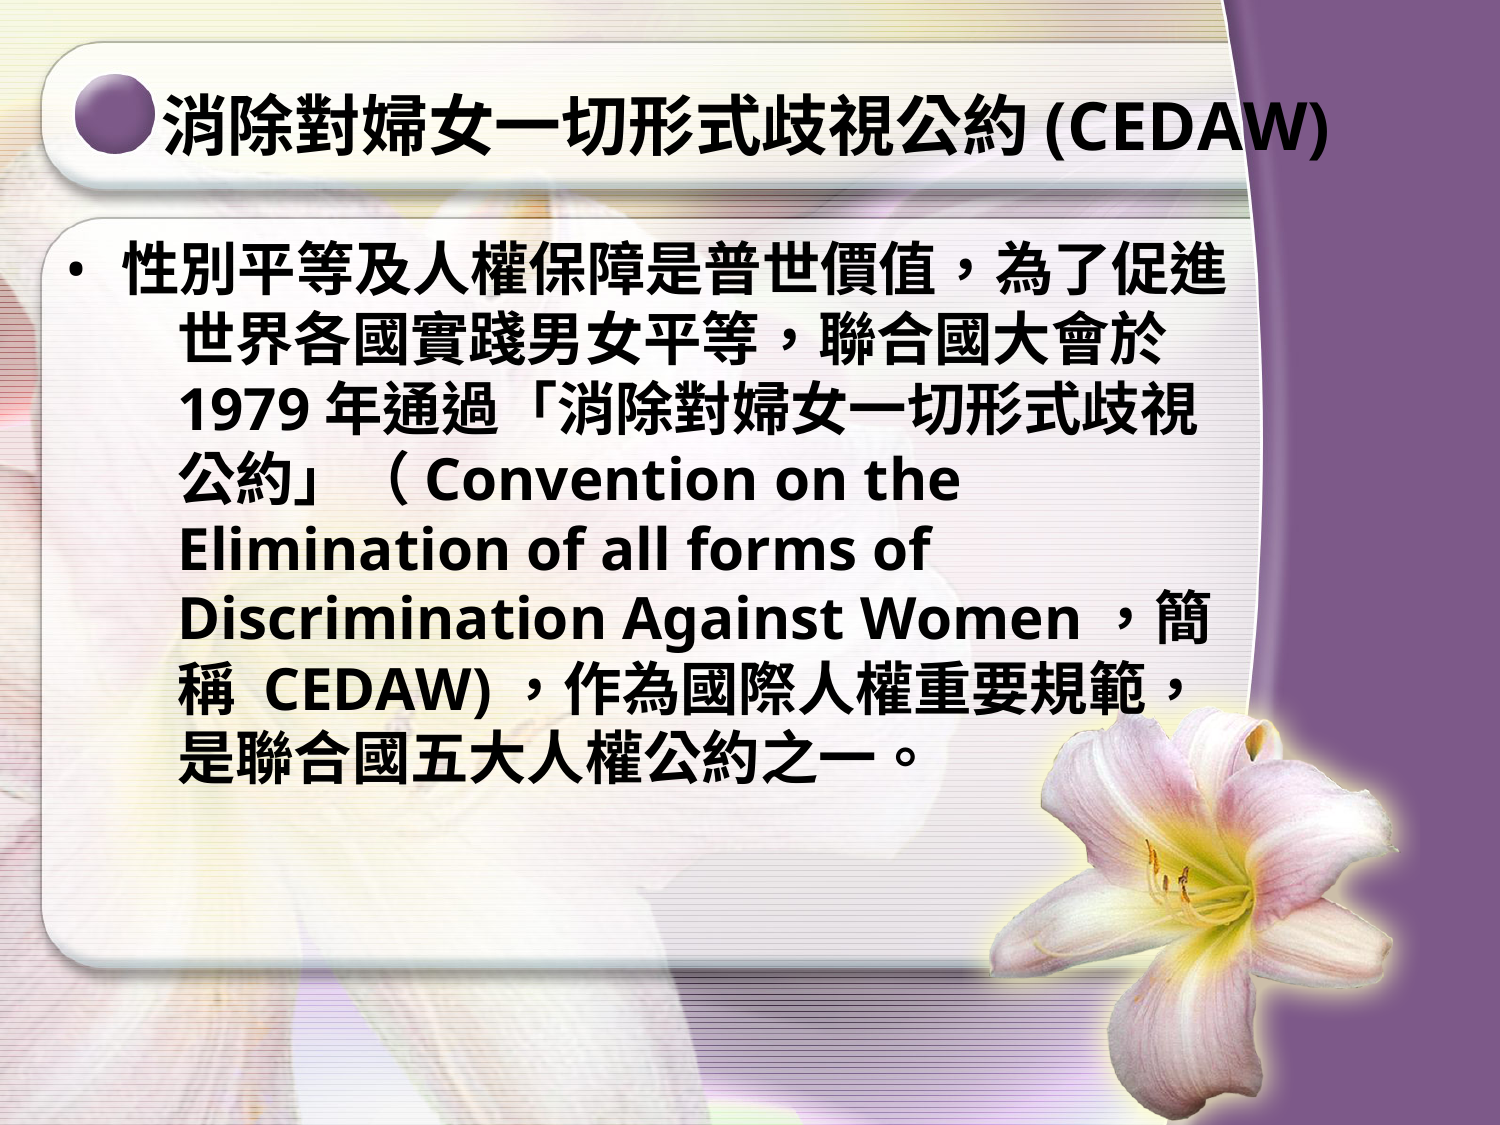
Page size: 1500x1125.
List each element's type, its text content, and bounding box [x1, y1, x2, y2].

title 消除對婦女一切形式歧視公約(CEDAW) [146, 54, 1459, 193]
list 性別平等及人權保障是普世價值，為了促進世界各國實踐男女平等，聯合國大會於1979年通過「消除對婦女一切形式歧視公約」（Convention on the Elimination of all forms of Discrimination Against Women，簡稱 CEDAW)，作為國際人權重要規範，是聯合國五大人權公約之一。 [50, 224, 1251, 951]
